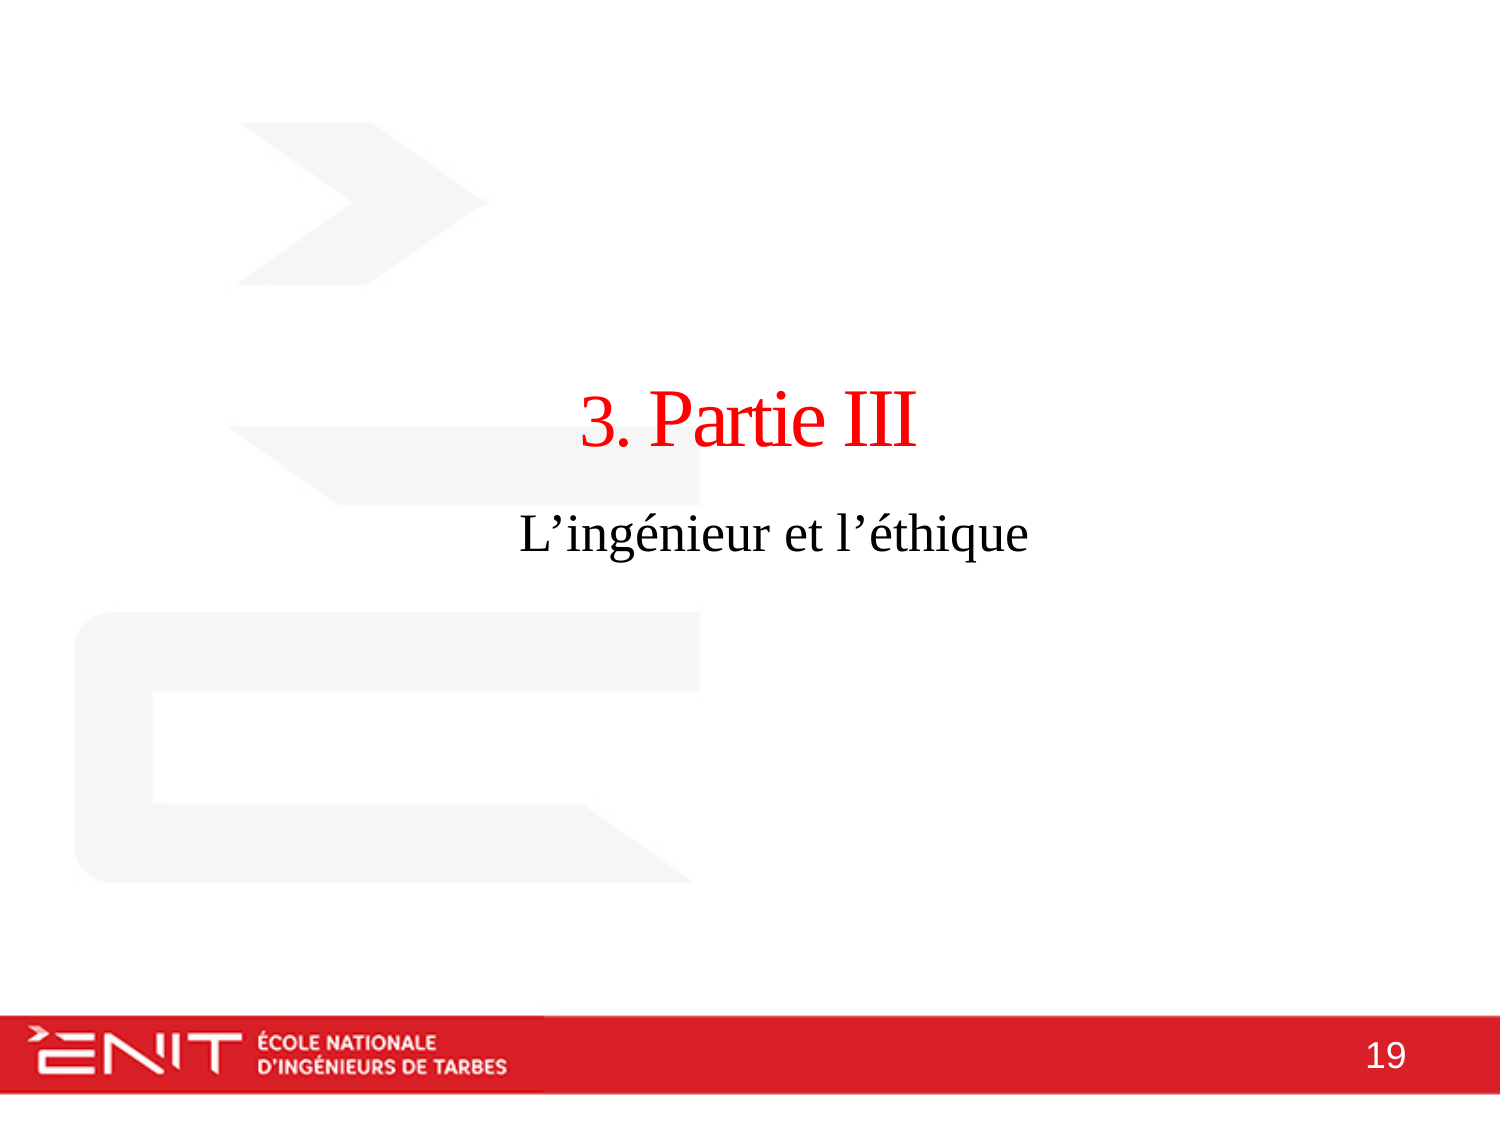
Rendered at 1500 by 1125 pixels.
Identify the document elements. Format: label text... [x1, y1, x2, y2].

text_box <numéro> [1350, 1027, 1500, 1098]
picture [0, 0, 1500, 1125]
title 3. Partie III [187, 184, 1313, 473]
subtitle L’ingénieur et l’éthique [212, 496, 1338, 591]
